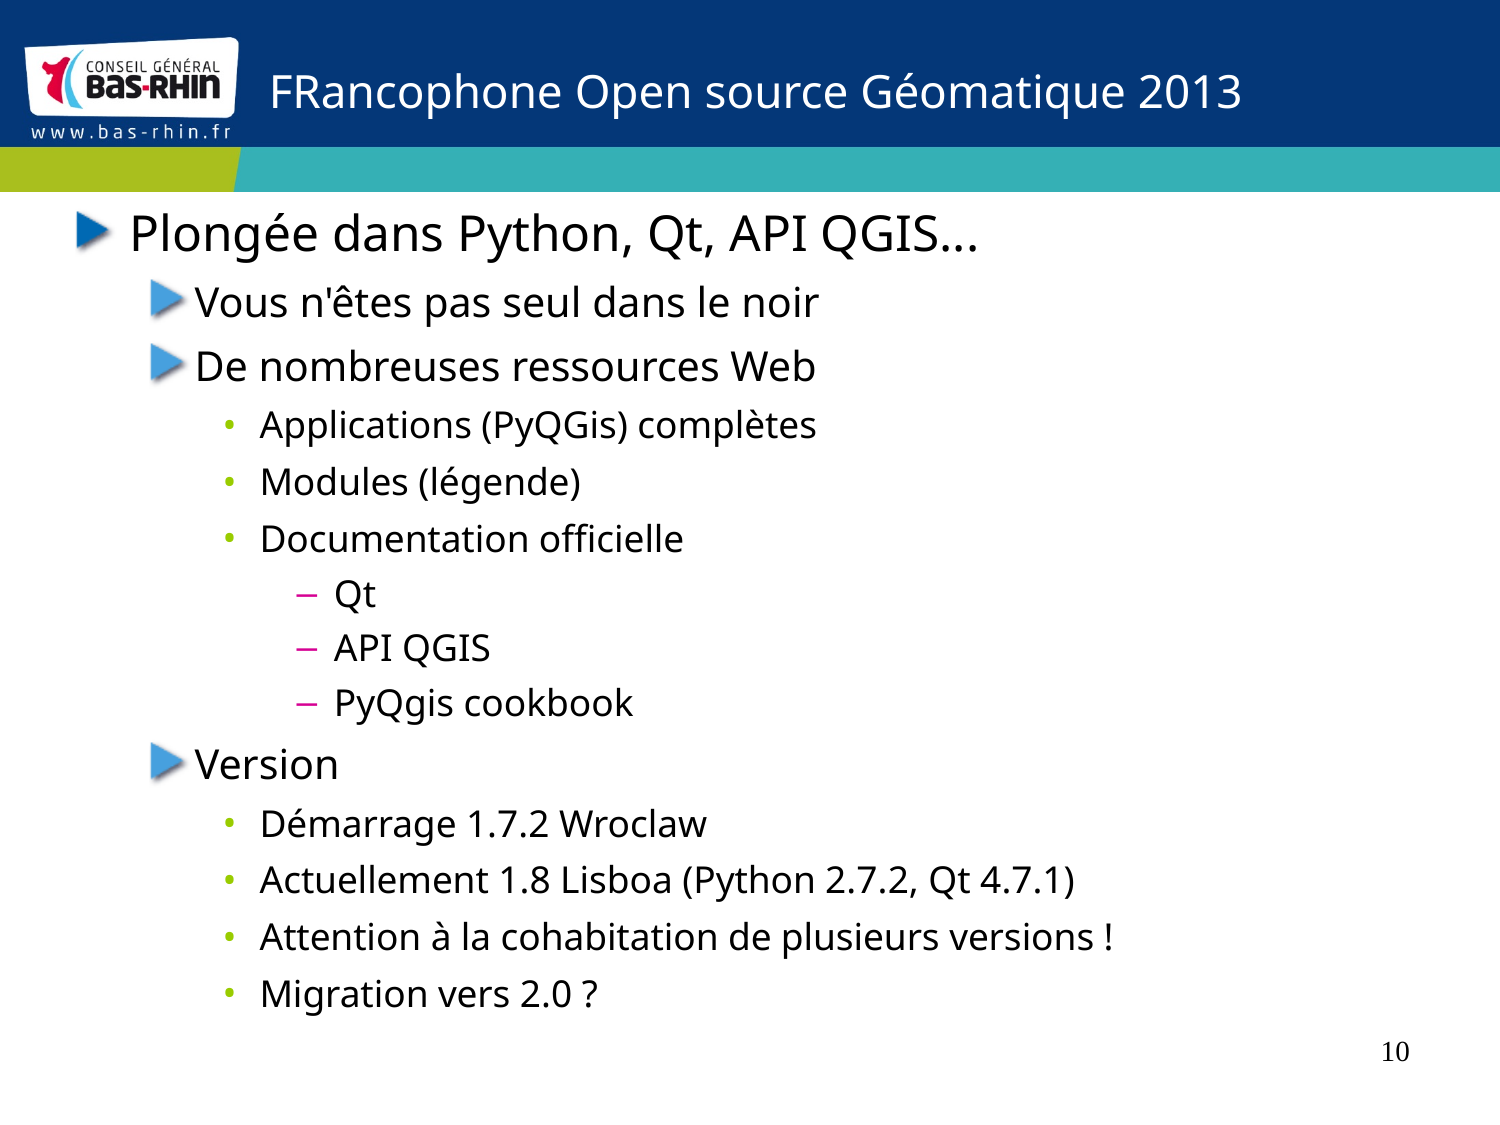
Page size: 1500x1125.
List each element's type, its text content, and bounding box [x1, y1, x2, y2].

list Plongée dans Python, Qt, API QGIS... Vous n'êtes pas seul dans le noir De nombreuses ressources Web Applications (PyQGis) complètes Modules (légende) Documentation officielle Qt API QGIS PyQgis cookbook Version Démarrage 1.7.2 Wroclaw Actuellement 1.8 Lisboa (Python 2.7.2, Qt 4.7.1) Attention à la cohabitation de plusieurs versions ! Migration vers 2.0 ? [59, 194, 1410, 1033]
title FRancophone Open source Géomatique 2013 [253, 30, 1471, 149]
picture [0, 0, 1500, 192]
